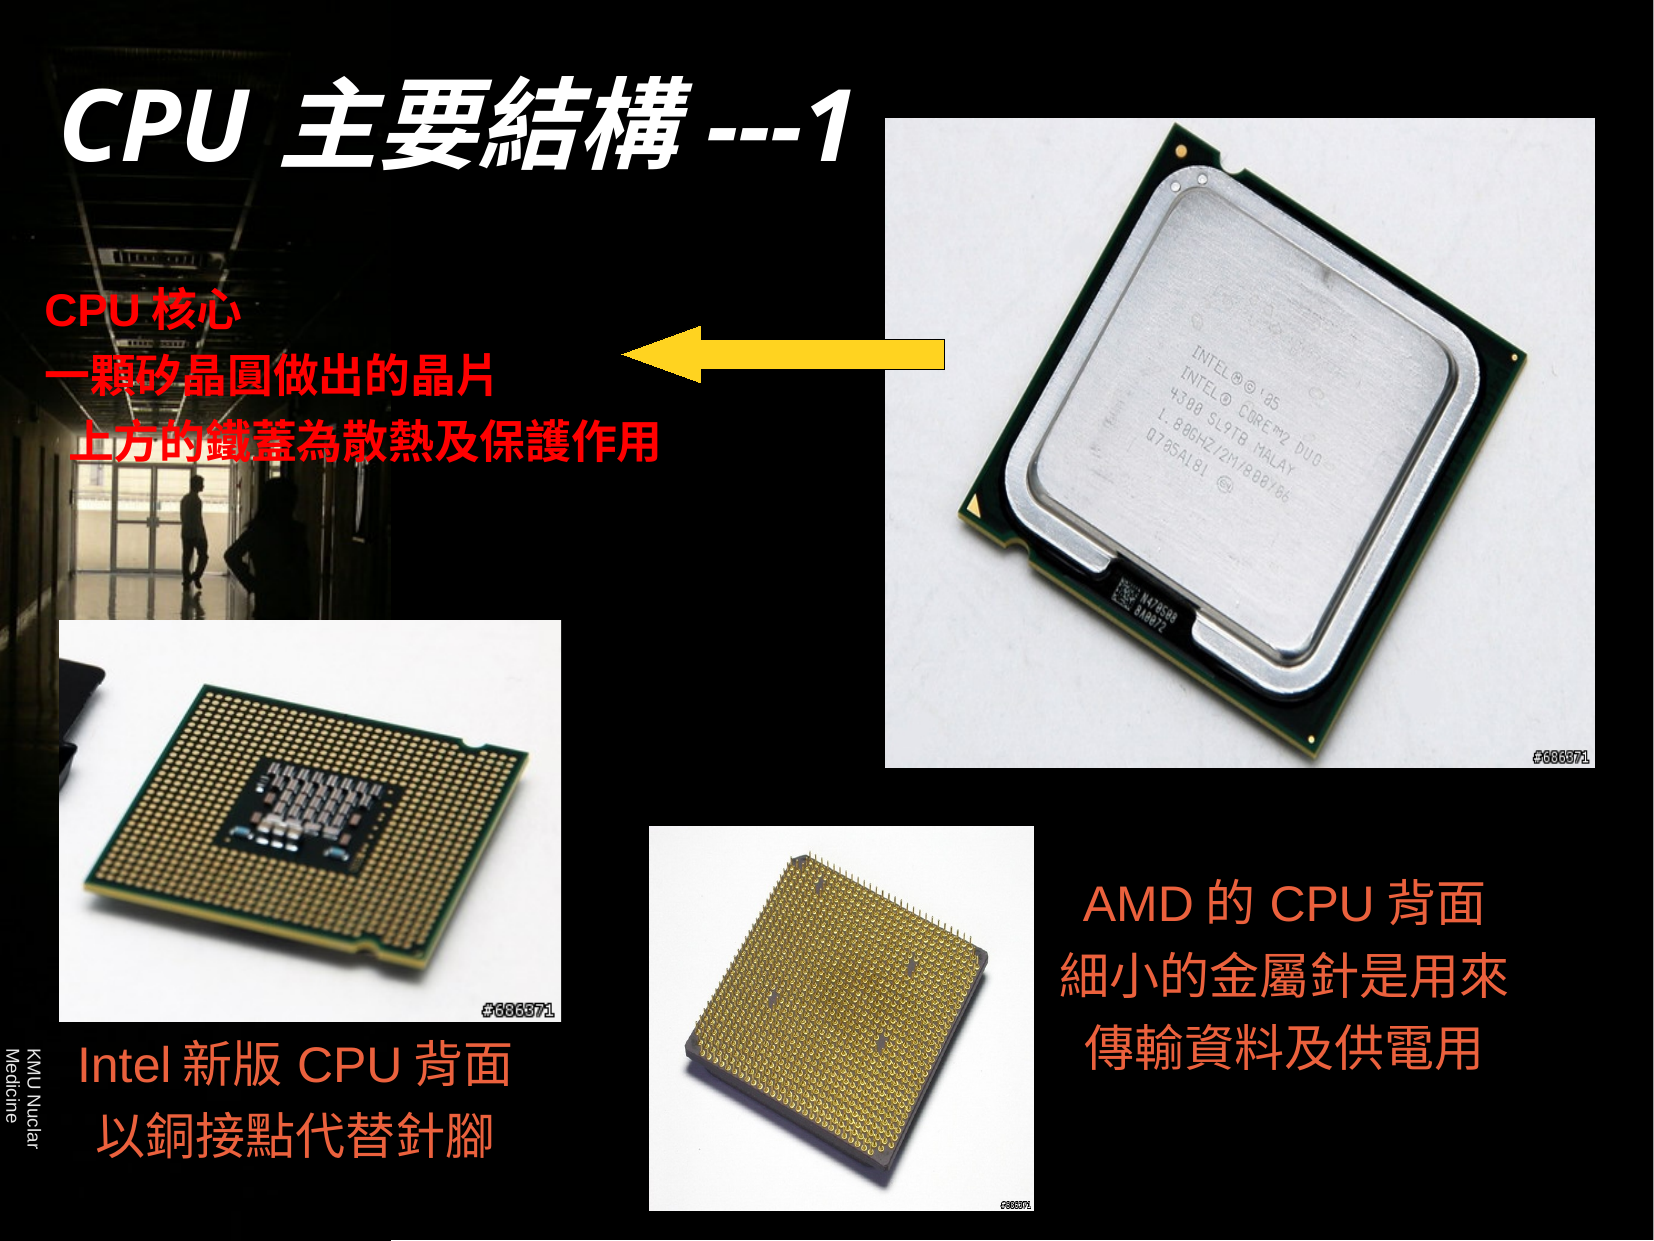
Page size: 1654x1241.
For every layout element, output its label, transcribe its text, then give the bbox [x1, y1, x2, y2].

text_box [709, 339, 945, 370]
picture [885, 118, 1595, 768]
text_box CPU核心 一顆矽晶圓做出的晶片 上方的鐵蓋為散熱及保護作用 [29, 265, 709, 621]
title CPU主要結構---1 [59, 0, 1270, 237]
text_box Intel新版CPU背面 以銅接點代替針腳 [59, 1016, 532, 1152]
picture [0, 0, 562, 1241]
text_box AMD的CPU背面 細小的金屬針是用來傳輸資料及供電用 [1033, 856, 1536, 1052]
picture [649, 826, 1034, 1211]
